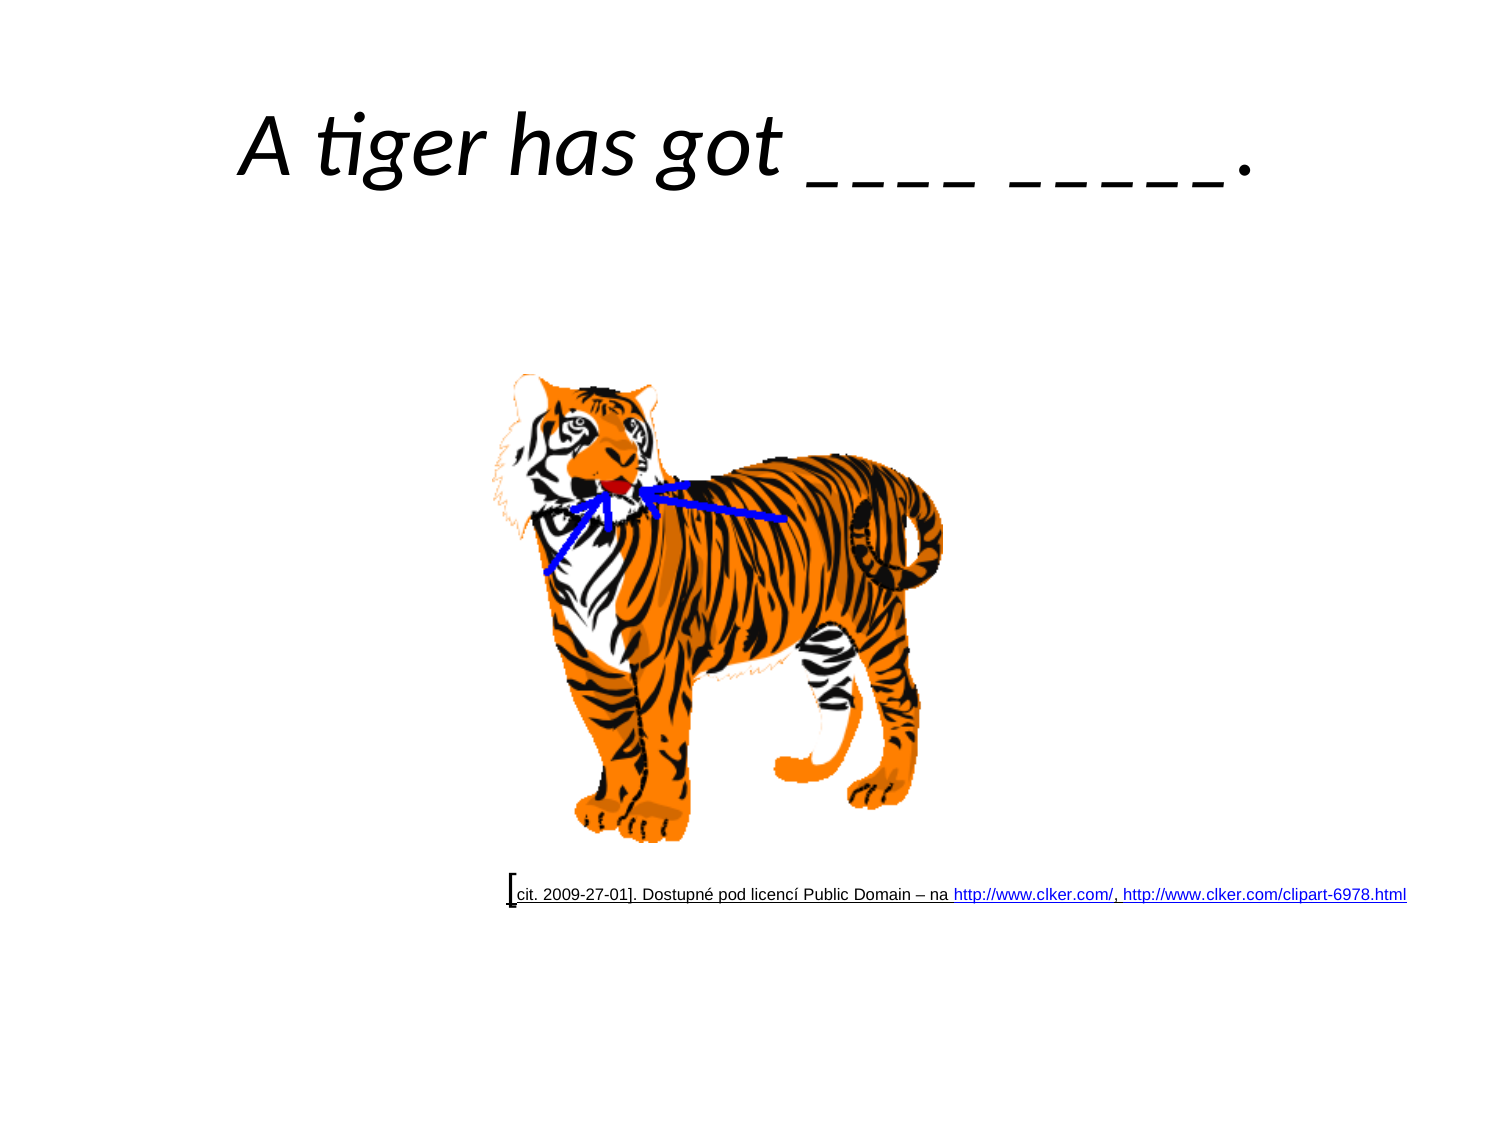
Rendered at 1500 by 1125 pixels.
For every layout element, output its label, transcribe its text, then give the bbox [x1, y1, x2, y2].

title A tiger has got ____ _____. [75, 45, 1426, 233]
text_box [cit. 2009-27-01]. Dostupné pod licencí Public Domain – na http://www.clker.com/, http://www.clker.com/clipart-6978.html [491, 855, 1422, 916]
text_box [492, 375, 943, 843]
